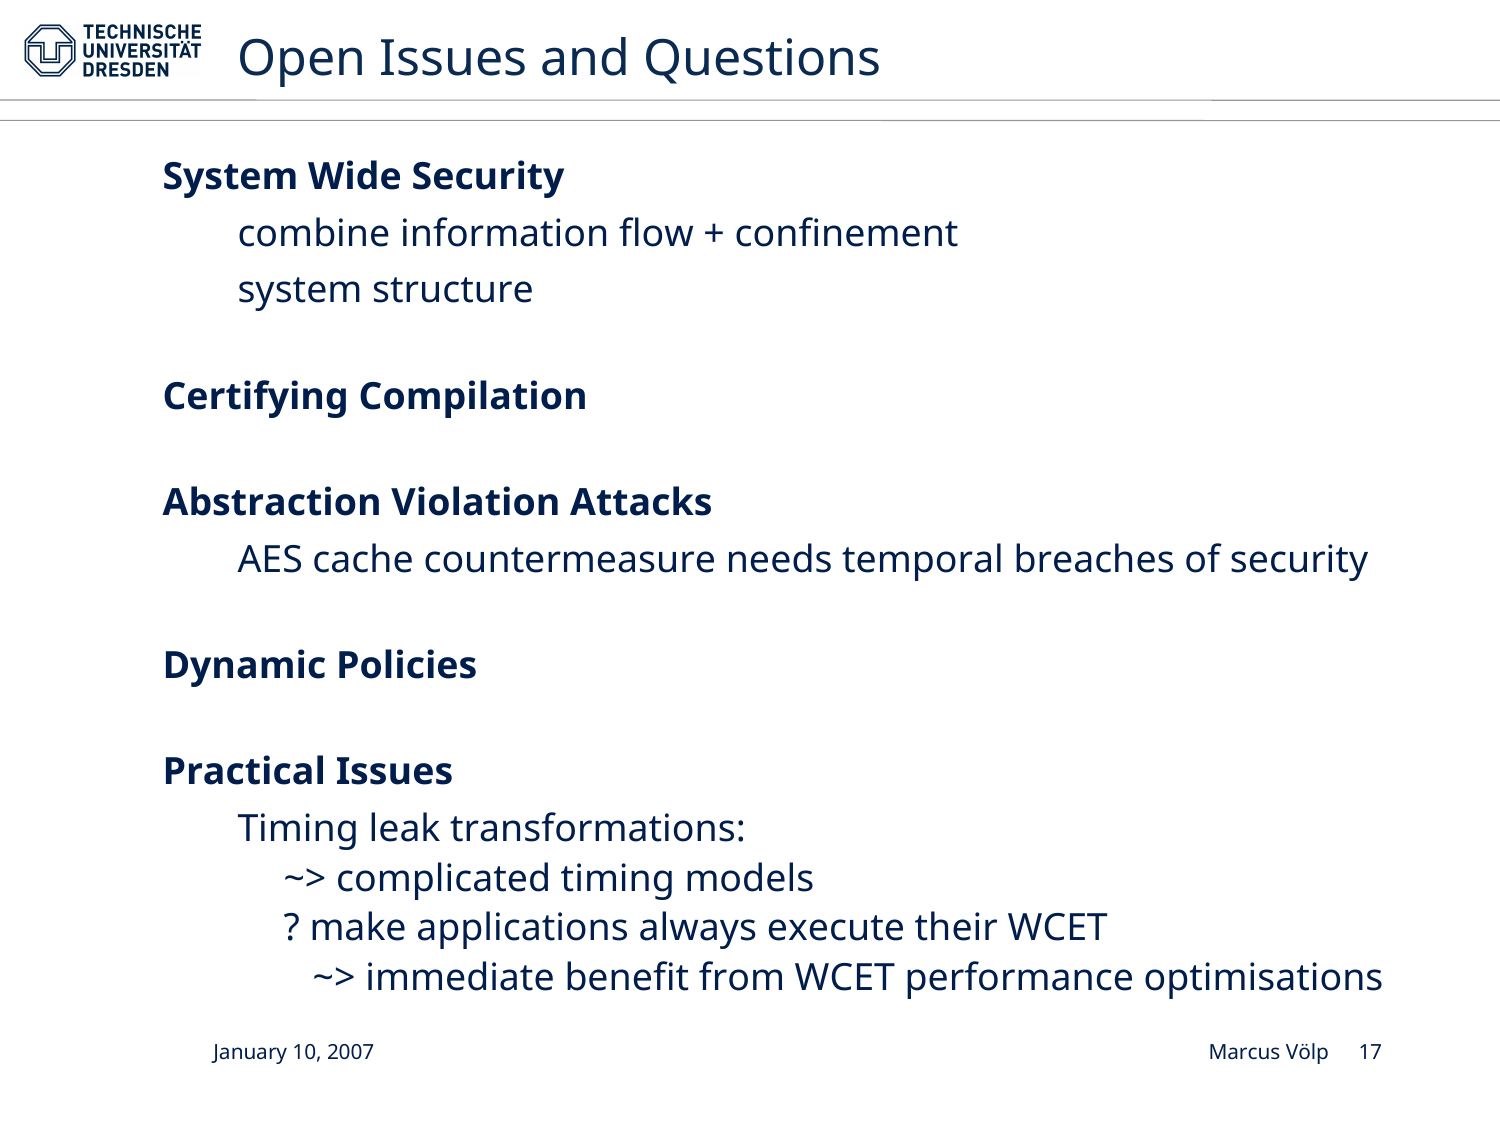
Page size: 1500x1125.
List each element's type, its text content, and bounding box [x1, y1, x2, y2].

picture [24, 24, 201, 77]
list System Wide Security combine information flow + confinement system structure Certifying Compilation Abstraction Violation Attacks AES cache countermeasure needs temporal breaches of security Dynamic Policies Practical Issues Timing leak transformations: ~> complicated timing models ? make applications always execute their WCET ~> immediate benefit from WCET performance optimisations [162, 149, 1387, 985]
title Open Issues and Questions [237, 19, 1437, 92]
